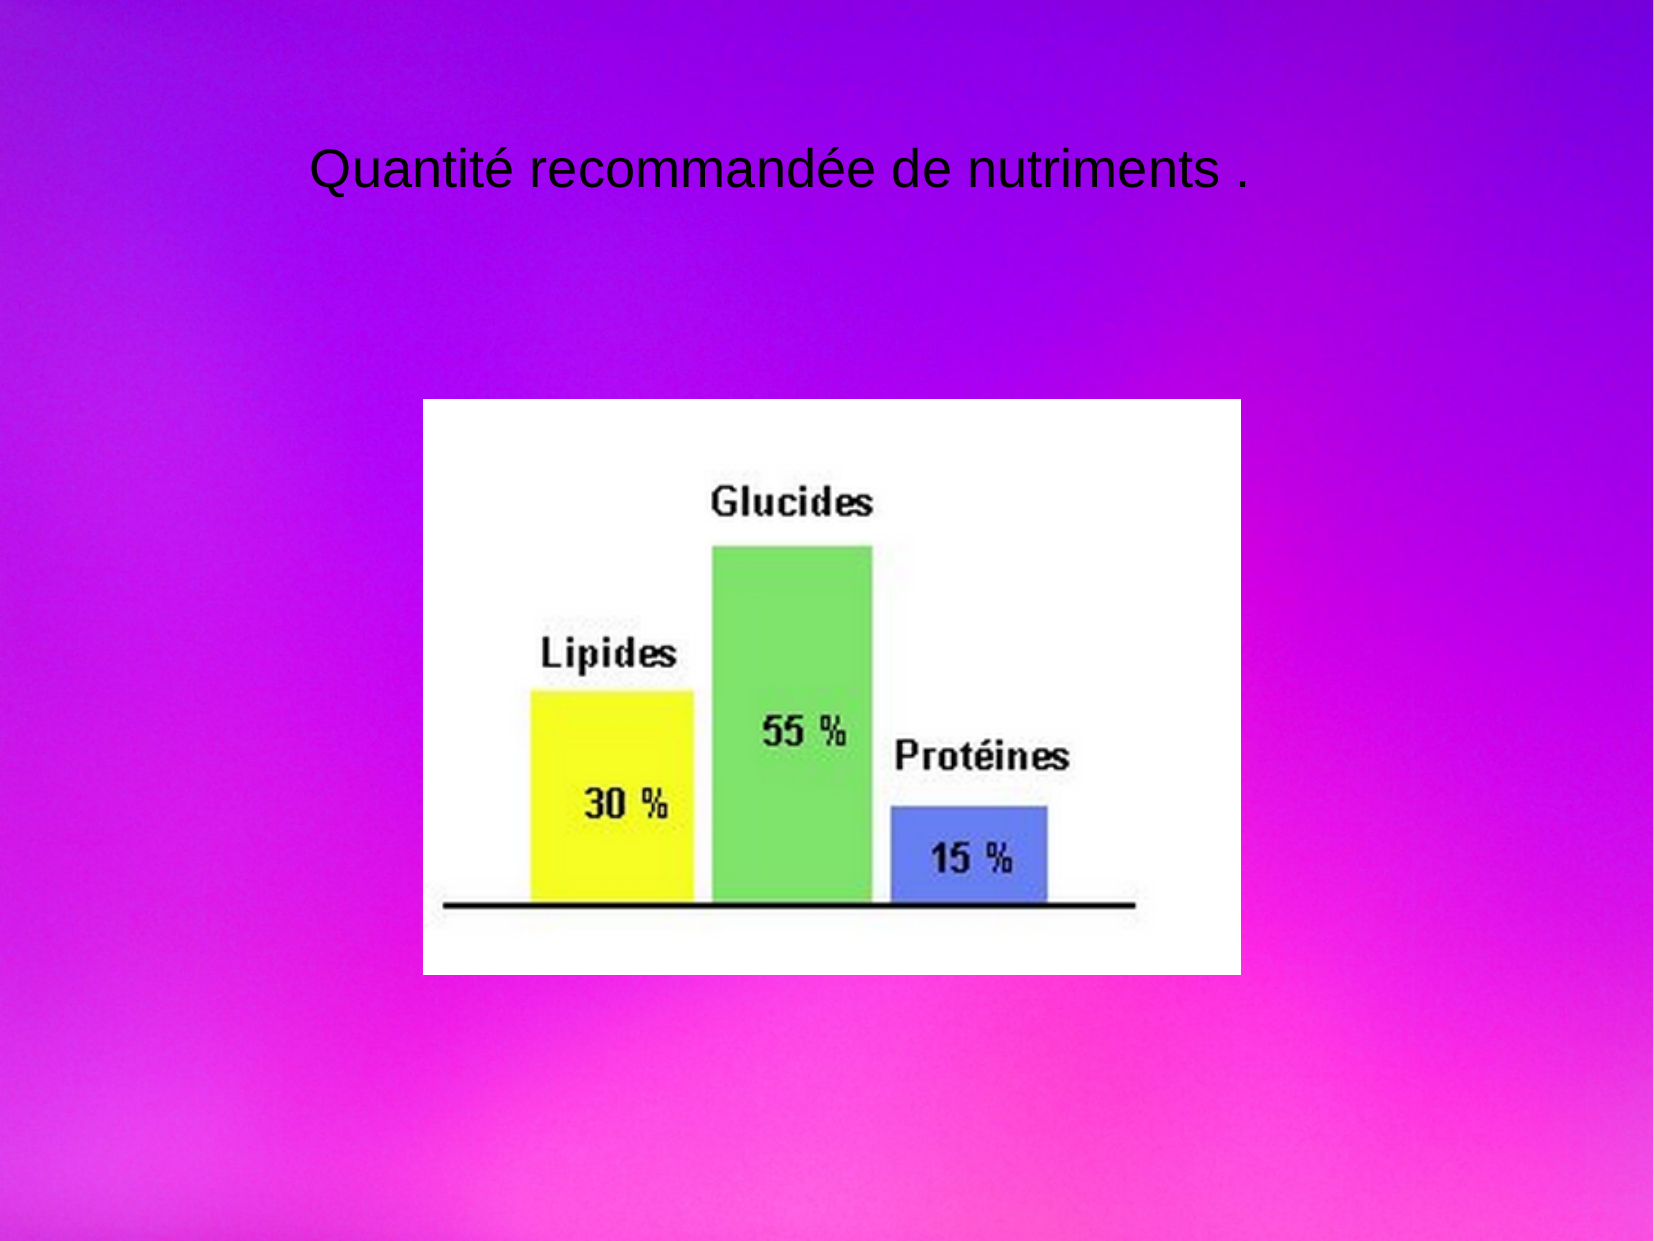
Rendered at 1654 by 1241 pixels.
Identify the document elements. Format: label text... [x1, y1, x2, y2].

text_box Quantité recommandée de nutriments . [295, 131, 1565, 207]
picture [0, 0, 1654, 1241]
